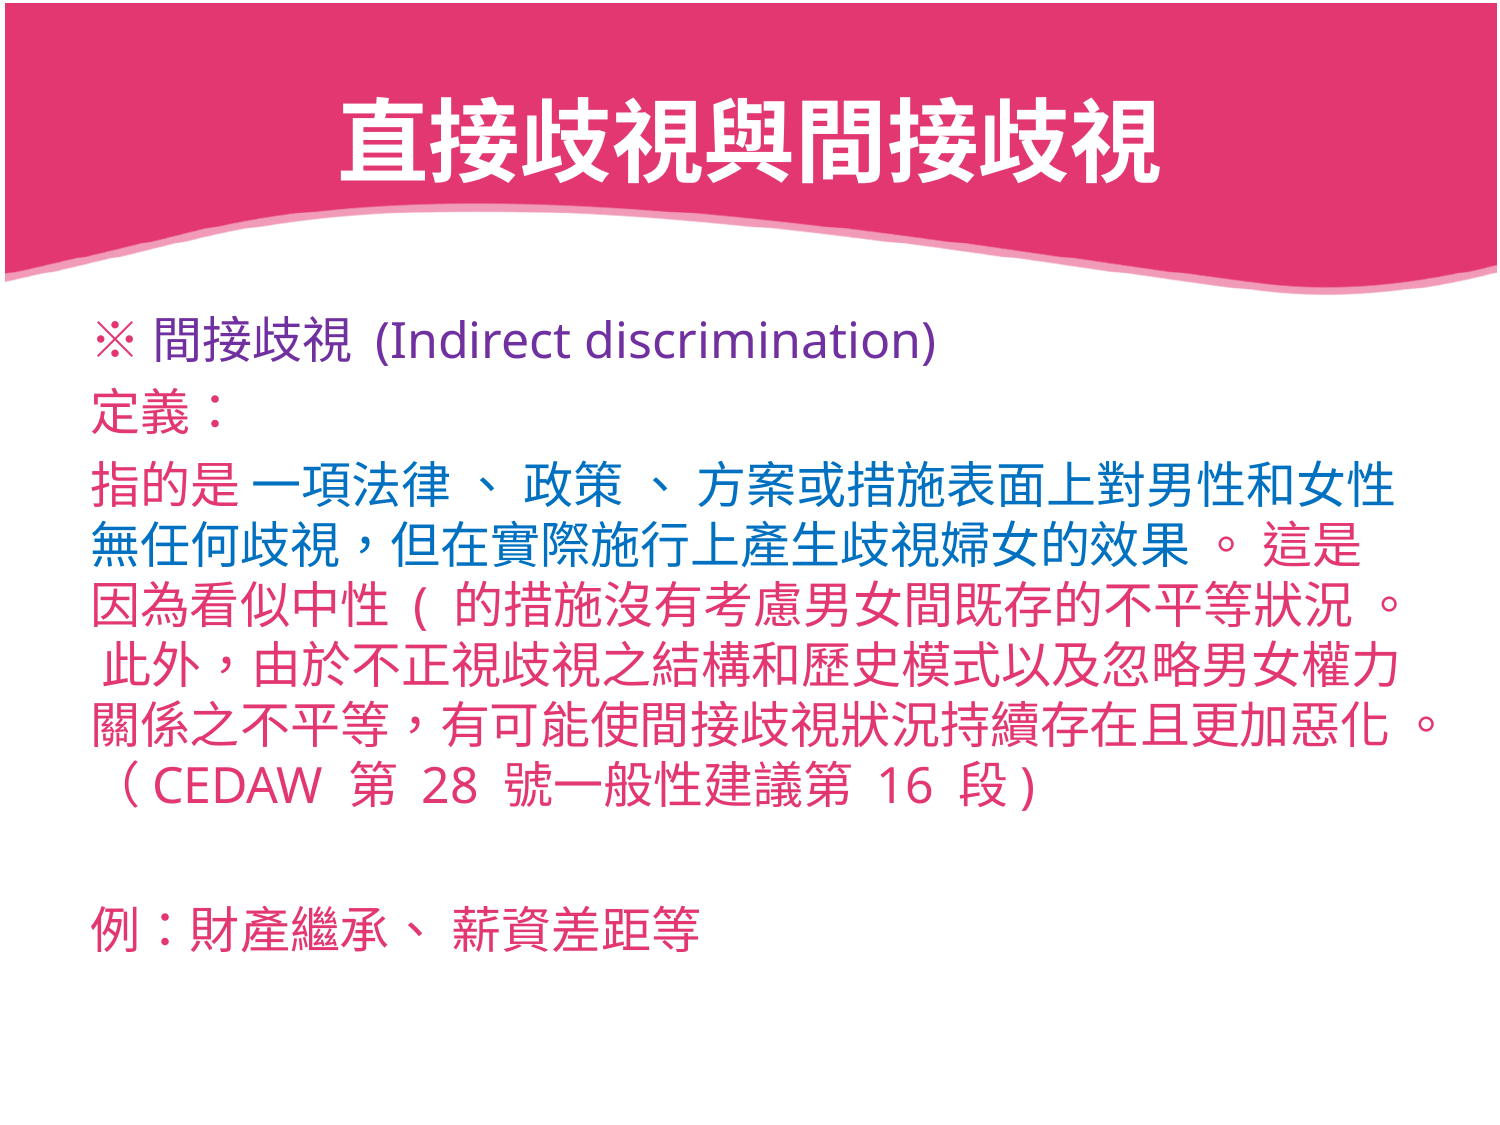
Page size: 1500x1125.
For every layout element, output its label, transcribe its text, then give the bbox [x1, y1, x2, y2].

list ※間接歧視 (Indirect discrimination) 定義： 指的是 一項法律 、 政策 、 方案或措施表面上對男性和女性無任何歧視，但在實際施行上產生歧視婦女的效果 。 這是因為看似中性 ( 的措施沒有考慮男女間既存的不平等狀況 。 此外，由於不正視歧視之結構和歷史模式以及忽略男女權力關係之不平等，有可能使間接歧視狀況持續存在且更加惡化 。（CEDAW 第 28 號一般性建議第 16 段) 例：財產繼承、 薪資差距等 [75, 208, 1426, 1005]
title 直接歧視與間接歧視 [75, 45, 1426, 208]
